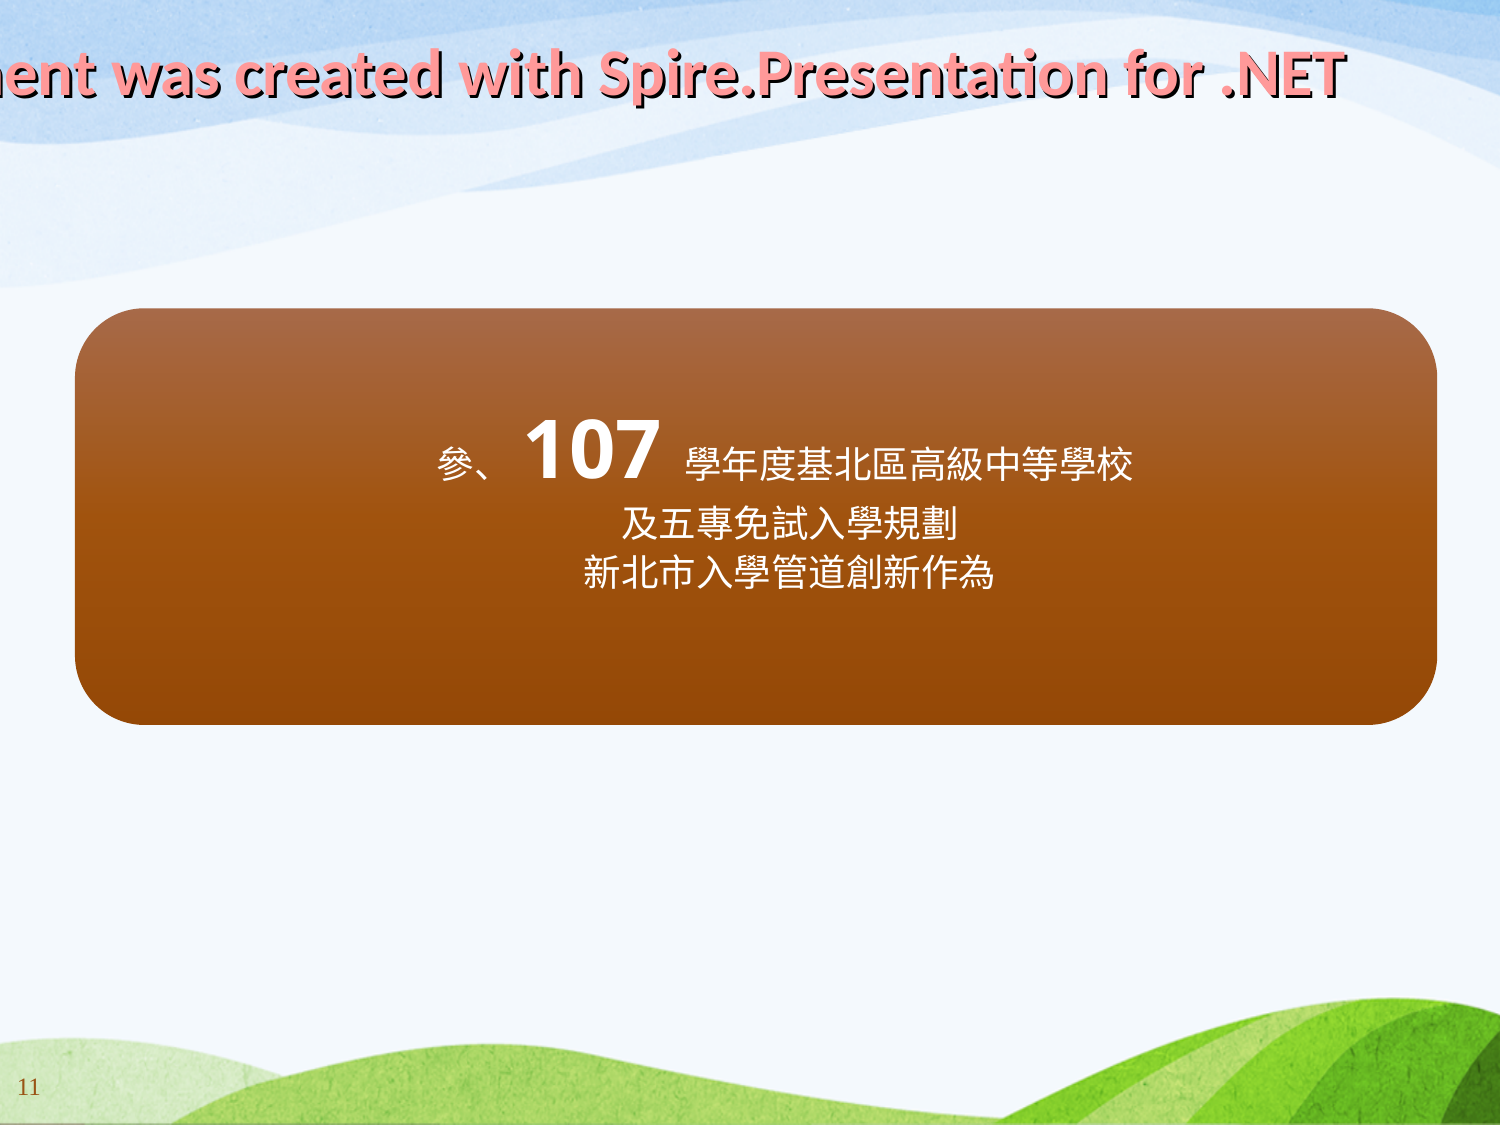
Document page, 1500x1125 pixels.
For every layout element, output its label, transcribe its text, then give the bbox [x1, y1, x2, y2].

text_box [74, 311, 1430, 725]
text_box 參、107學年度基北區高級中等學校 及五專免試入學規劃 新北市入學管道創新作為 [125, 308, 1455, 687]
picture [0, 0, 1500, 1125]
text_box 11 [2, 1068, 96, 1107]
